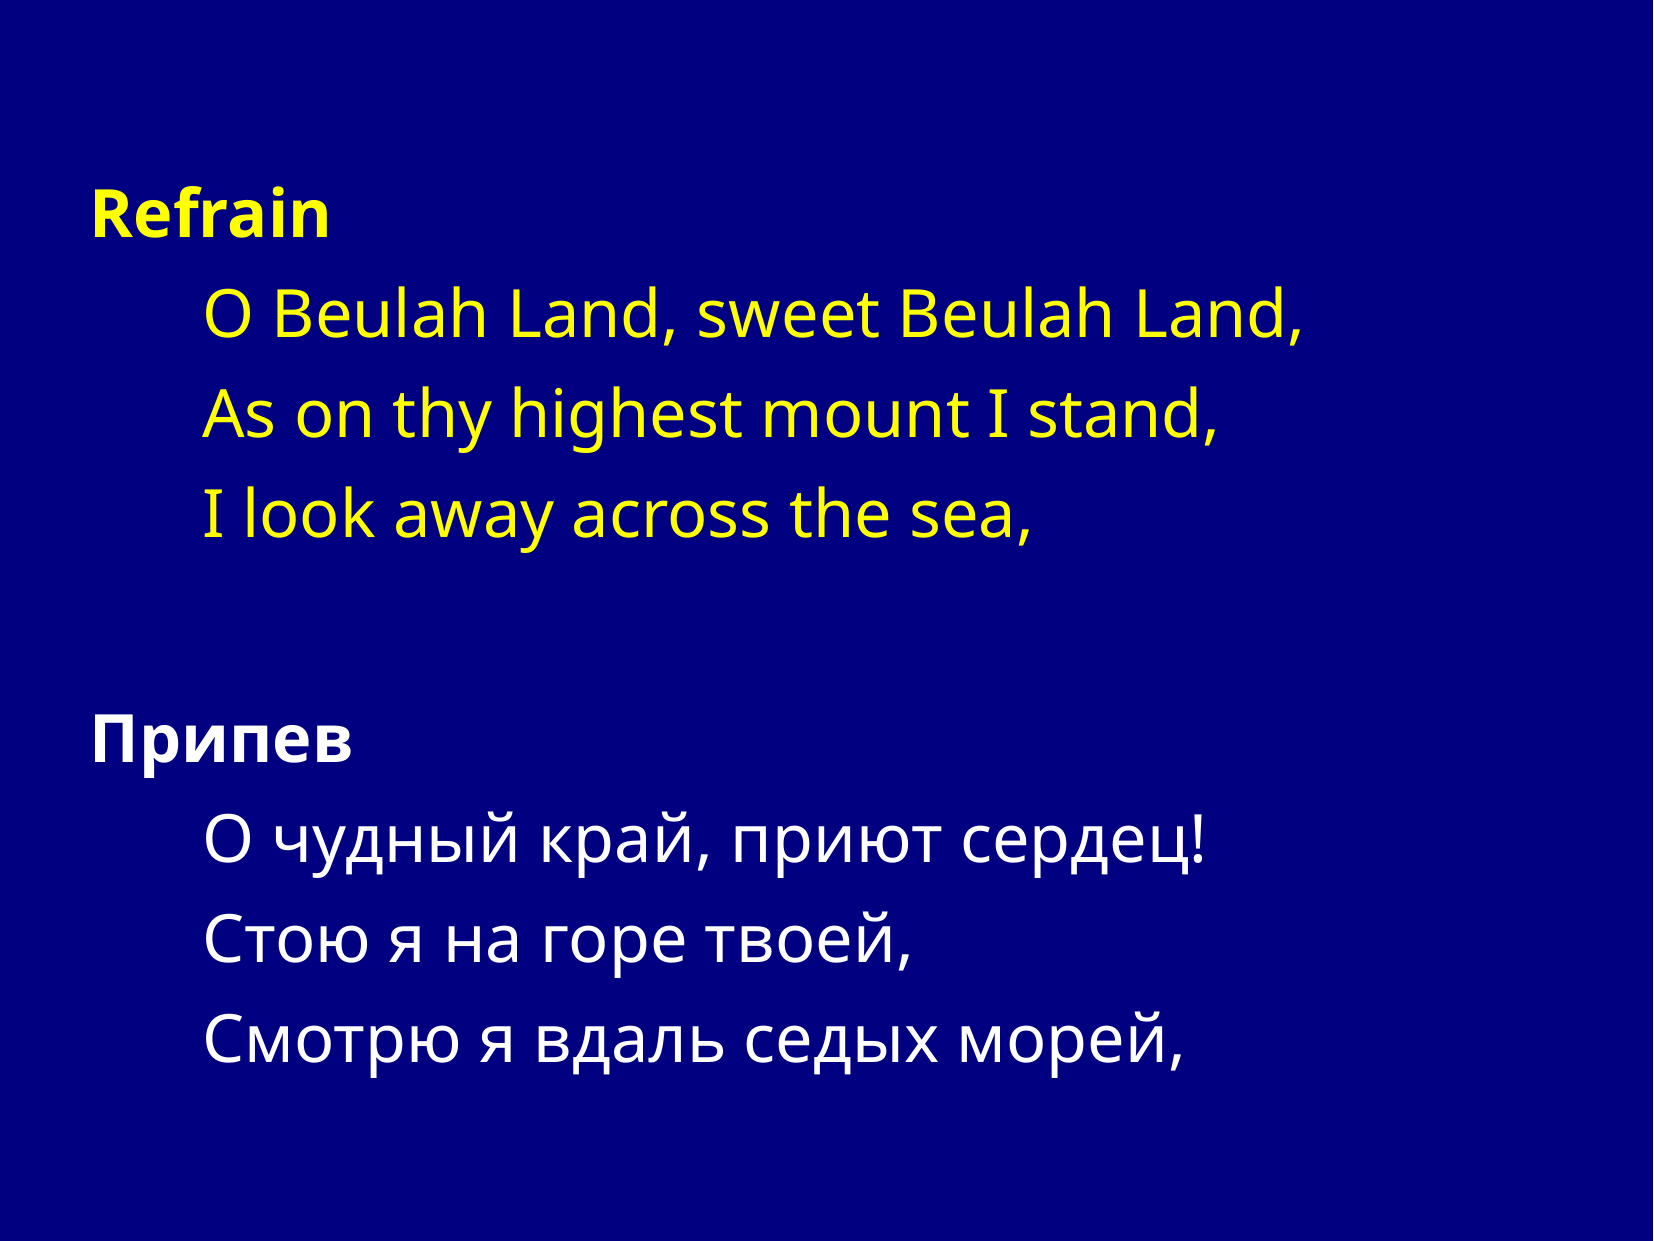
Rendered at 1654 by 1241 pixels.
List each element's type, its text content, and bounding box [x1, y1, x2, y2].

text_box Припев О чудный край, приют сердец! Стою я на горе твоей, Смотрю я вдаль седых морей, [75, 675, 1576, 1163]
text_box Refrain O Beulah Land, sweet Beulah Land, As on thy highest mount I stand, I look away across the sea, [75, 150, 1576, 638]
